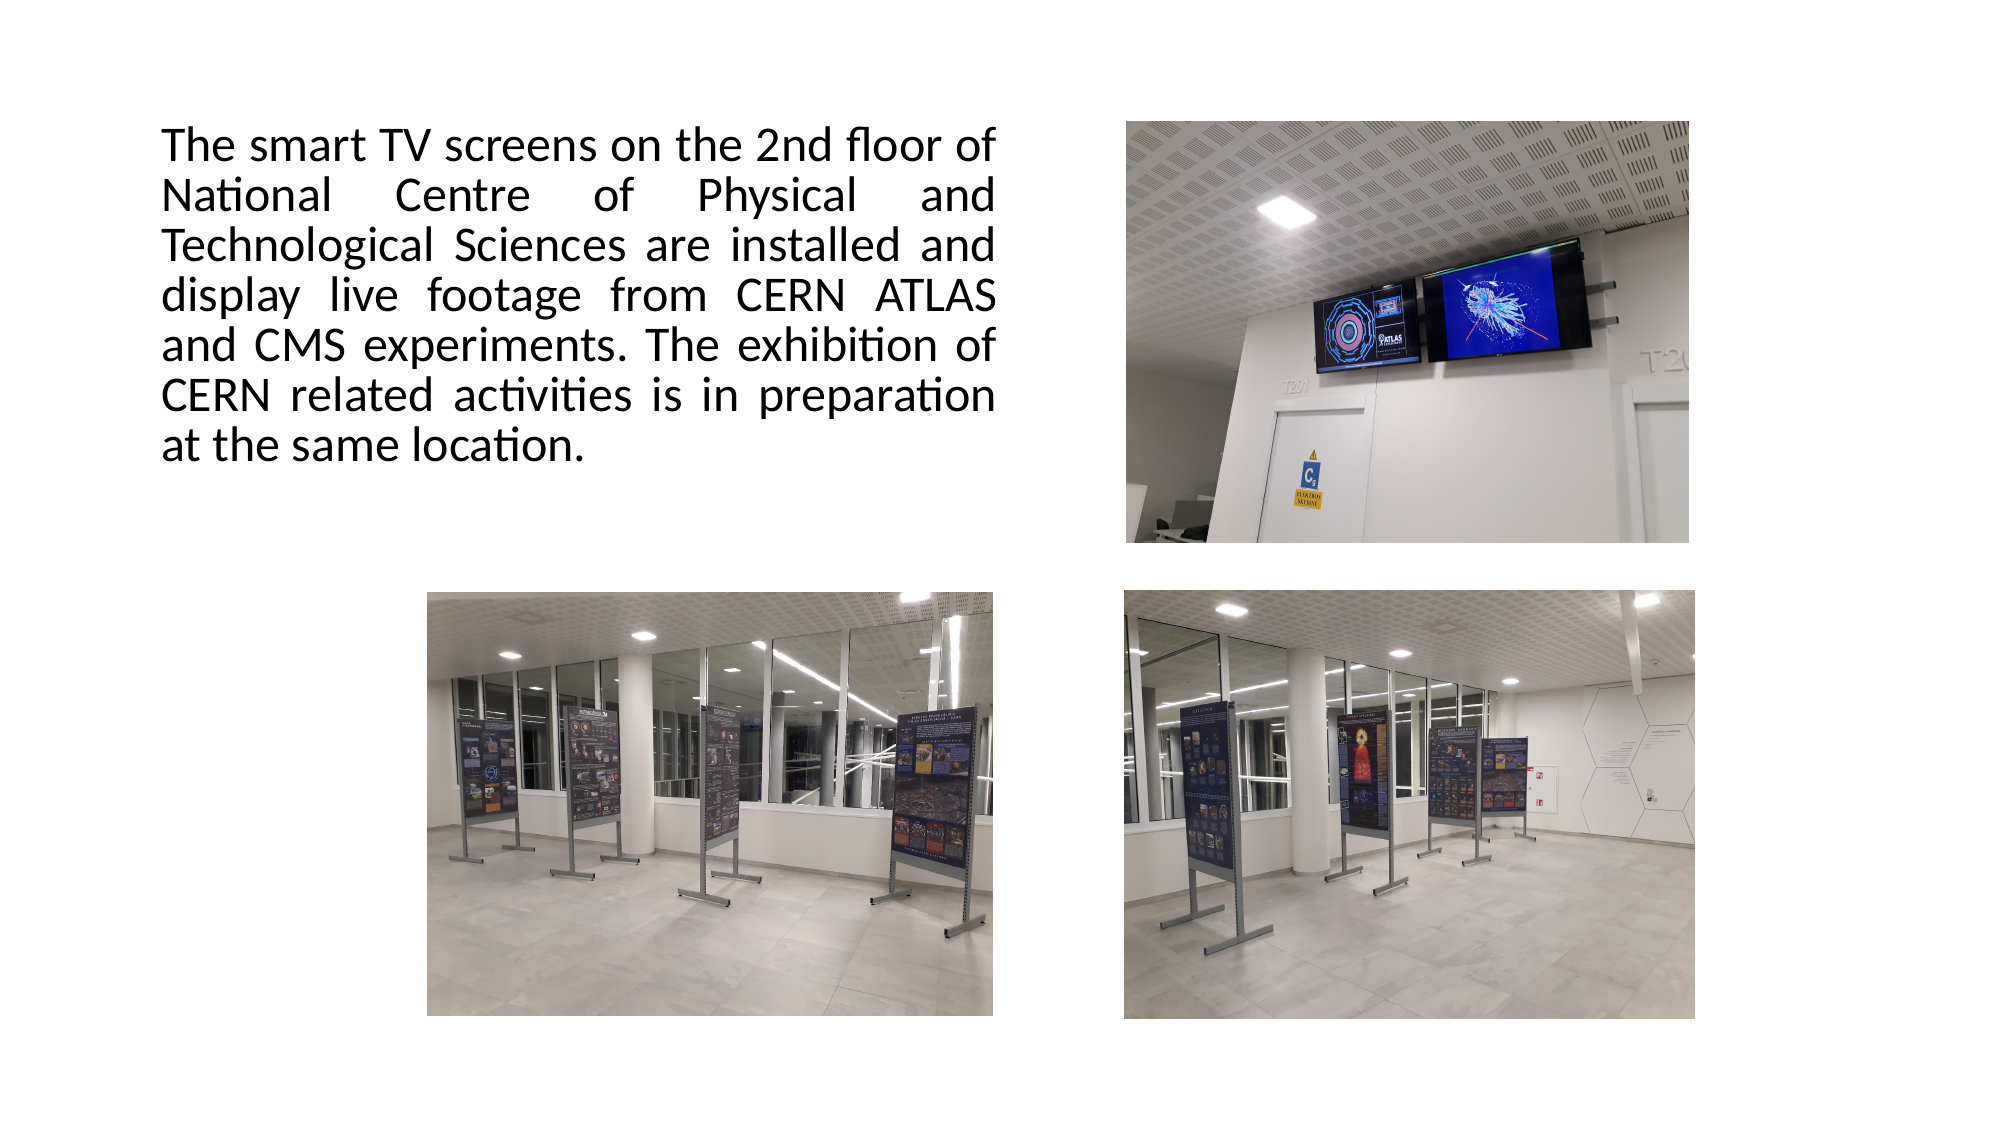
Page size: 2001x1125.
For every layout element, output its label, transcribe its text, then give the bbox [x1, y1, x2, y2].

picture [1124, 590, 1695, 1019]
picture [427, 592, 993, 1016]
picture [1126, 121, 1689, 543]
text_box The smart TV screens on the 2nd floor of National Centre of Physical and Technological Sciences are installed and display live footage from CERN ATLAS and CMS experiments. The exhibition of CERN related activities is in preparation at the same location. [146, 116, 1016, 481]
